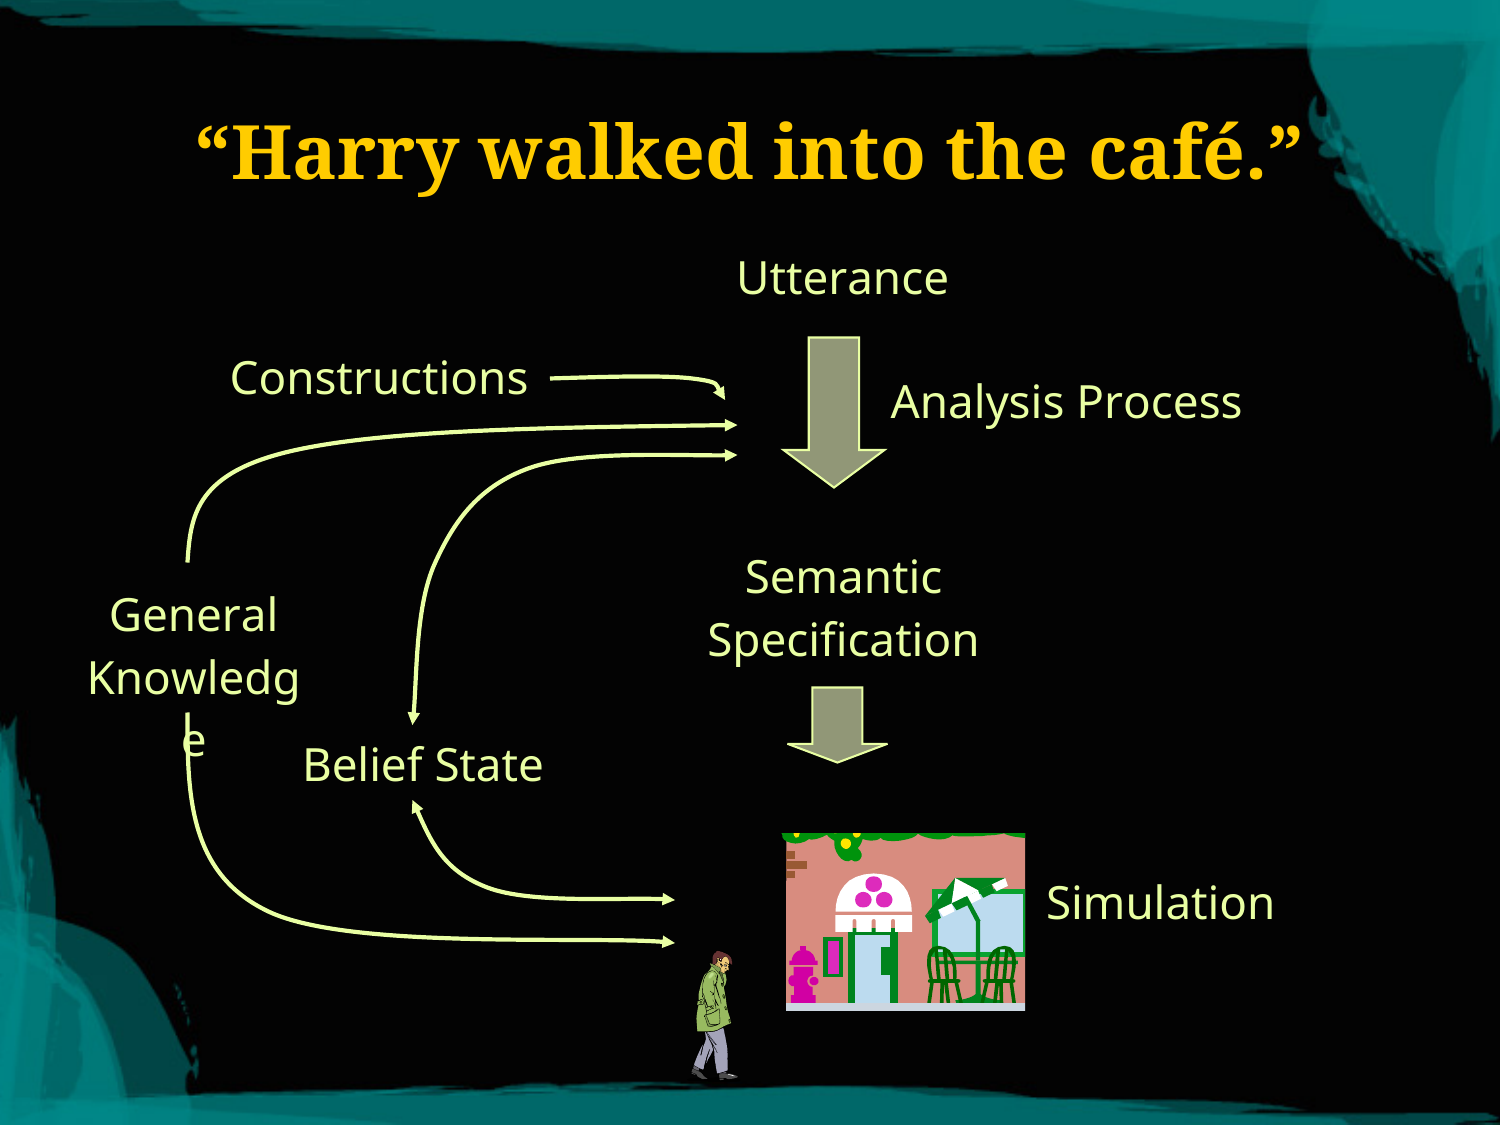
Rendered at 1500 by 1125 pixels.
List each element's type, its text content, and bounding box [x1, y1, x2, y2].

text_box Analysis Process [875, 362, 1259, 441]
text_box Utterance [721, 238, 965, 316]
text_box Semantic Specification [687, 537, 1000, 678]
text_box General Knowledge [62, 575, 325, 778]
text_box Belief State [286, 725, 560, 803]
text_box [783, 337, 885, 488]
title “Harry walked into the café.” [112, 62, 1388, 238]
text_box Simulation [1030, 862, 1291, 941]
text_box [787, 687, 888, 763]
picture [0, 0, 1500, 1125]
text_box Constructions [214, 337, 544, 416]
